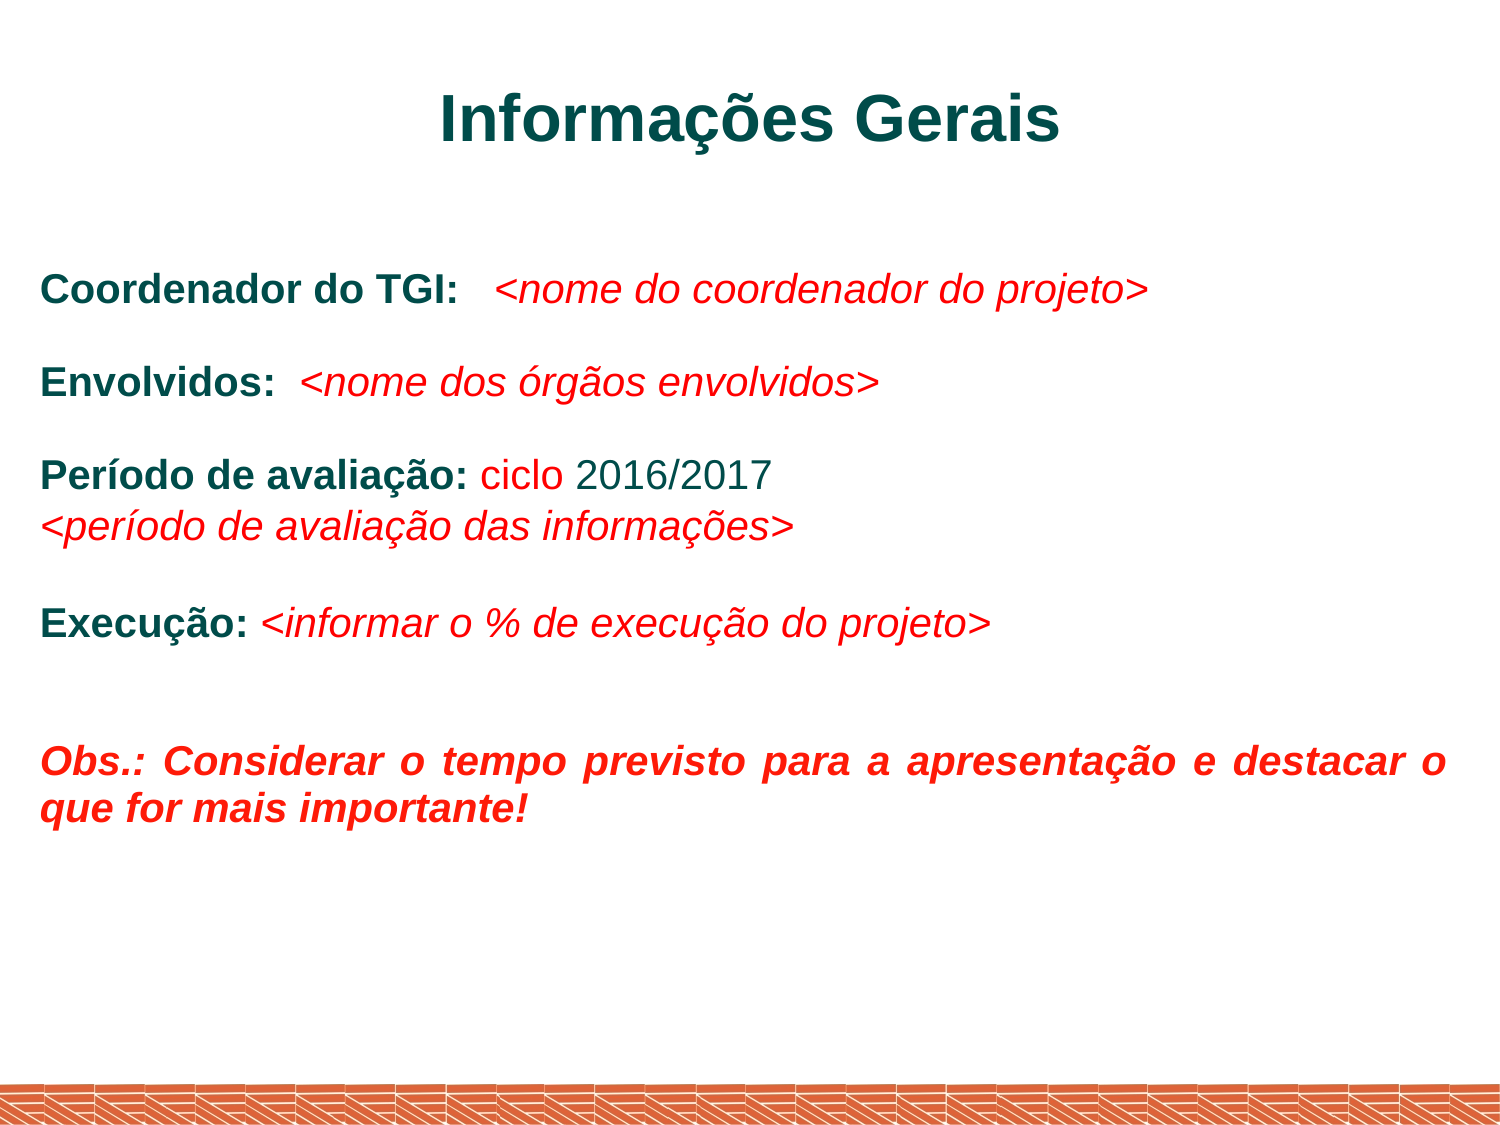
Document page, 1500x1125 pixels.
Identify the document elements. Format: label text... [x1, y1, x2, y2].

text_box Coordenador do TGI: <nome do coordenador do projeto> Envolvidos: <nome dos órgãos envolvidos> Período de avaliação: ciclo 2016/2017 <período de avaliação das informações> Execução: <informar o % de execução do projeto> Obs.: Considerar o tempo previsto para a apresentação e destacar o que for mais importante! [24, 162, 1463, 1035]
text_box Informações Gerais [424, 74, 1077, 165]
chart [0, 1084, 1500, 1125]
